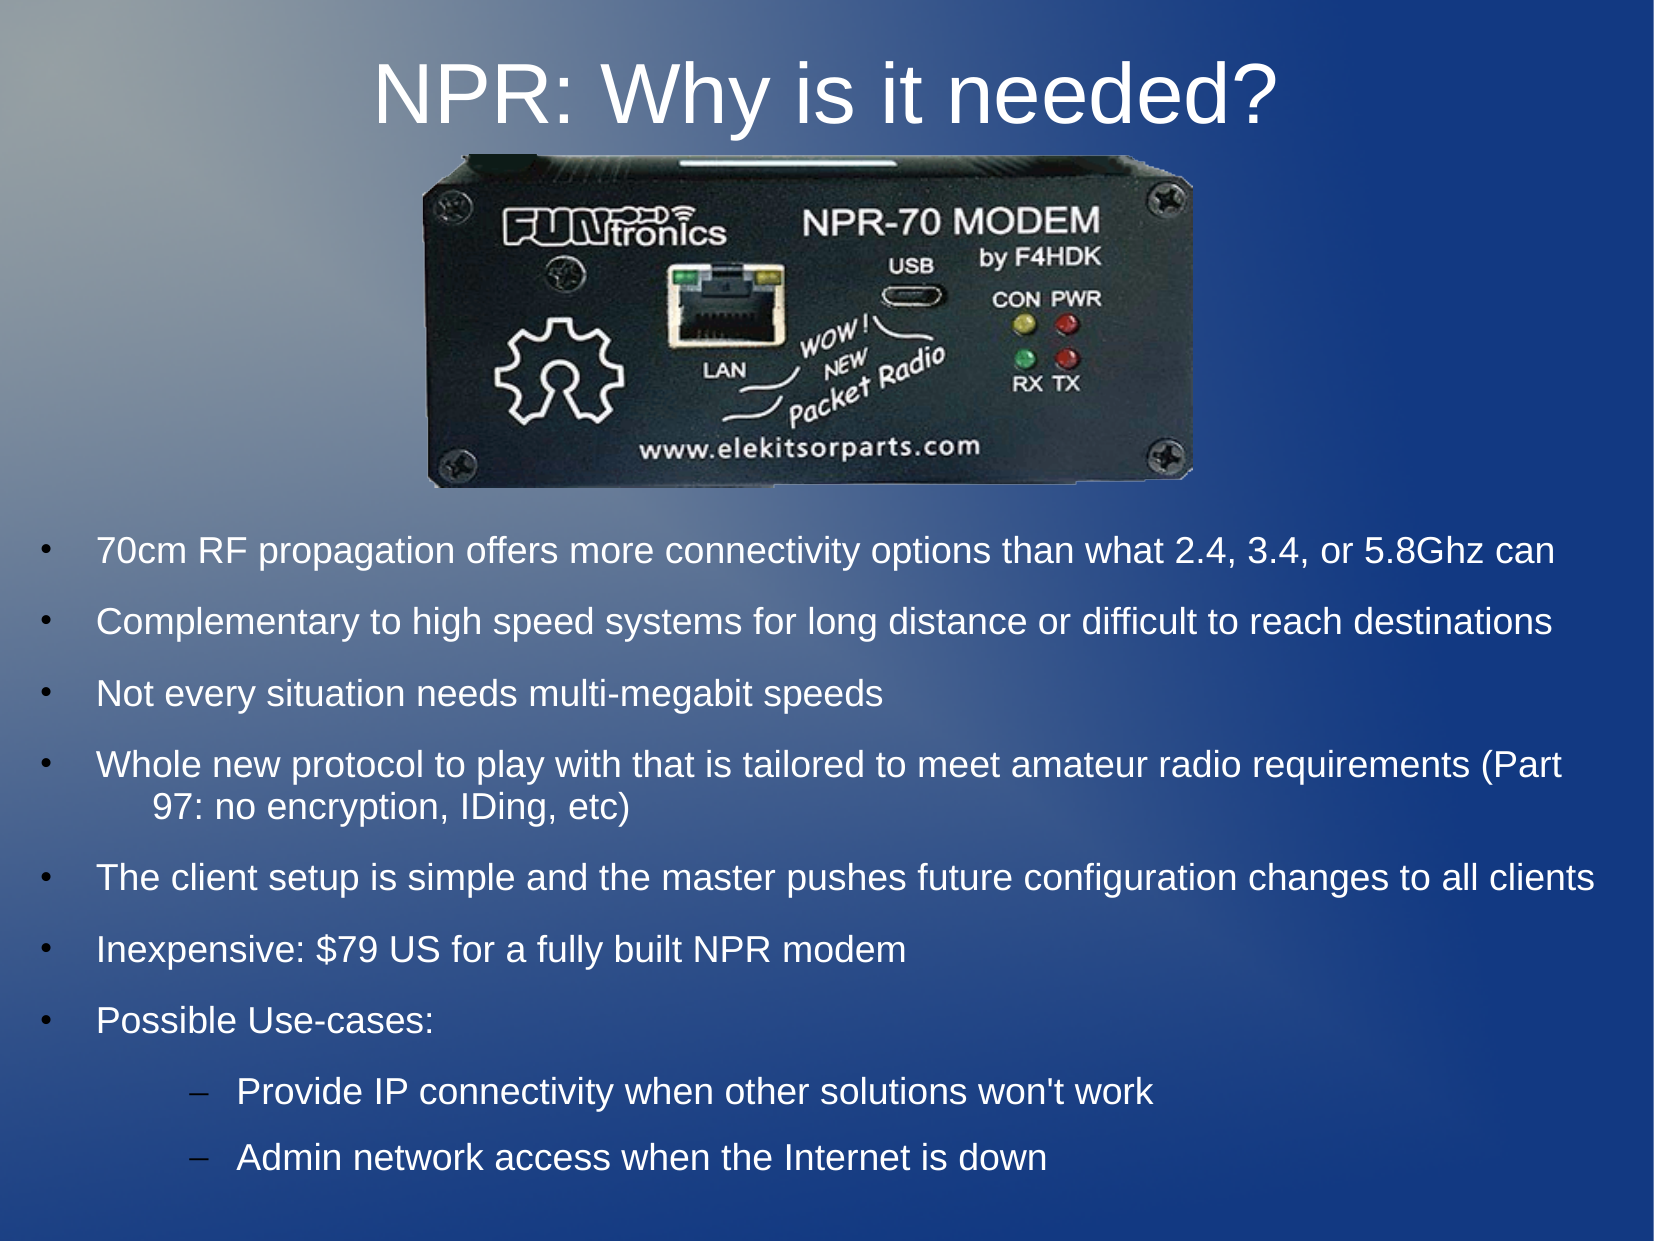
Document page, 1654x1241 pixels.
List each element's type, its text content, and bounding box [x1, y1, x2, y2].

text_box [82, 290, 1571, 1014]
list 70cm RF propagation offers more connectivity options than what 2.4, 3.4, or 5.8Ghz can Complementary to high speed systems for long distance or difficult to reach destinations Not every situation needs multi-megabit speeds Whole new protocol to play with that is tailored to meet amateur radio requirements (Part 97: no encryption, IDing, etc) The client setup is simple and the master pushes future configuration changes to all clients Inexpensive: $79 US for a fully built NPR modem Possible Use-cases: Provide IP connectivity when other solutions won't work Admin network access when the Internet is down [39, 525, 1615, 1240]
title NPR: Why is it needed? [82, 25, 1571, 164]
picture [0, 0, 1654, 1241]
